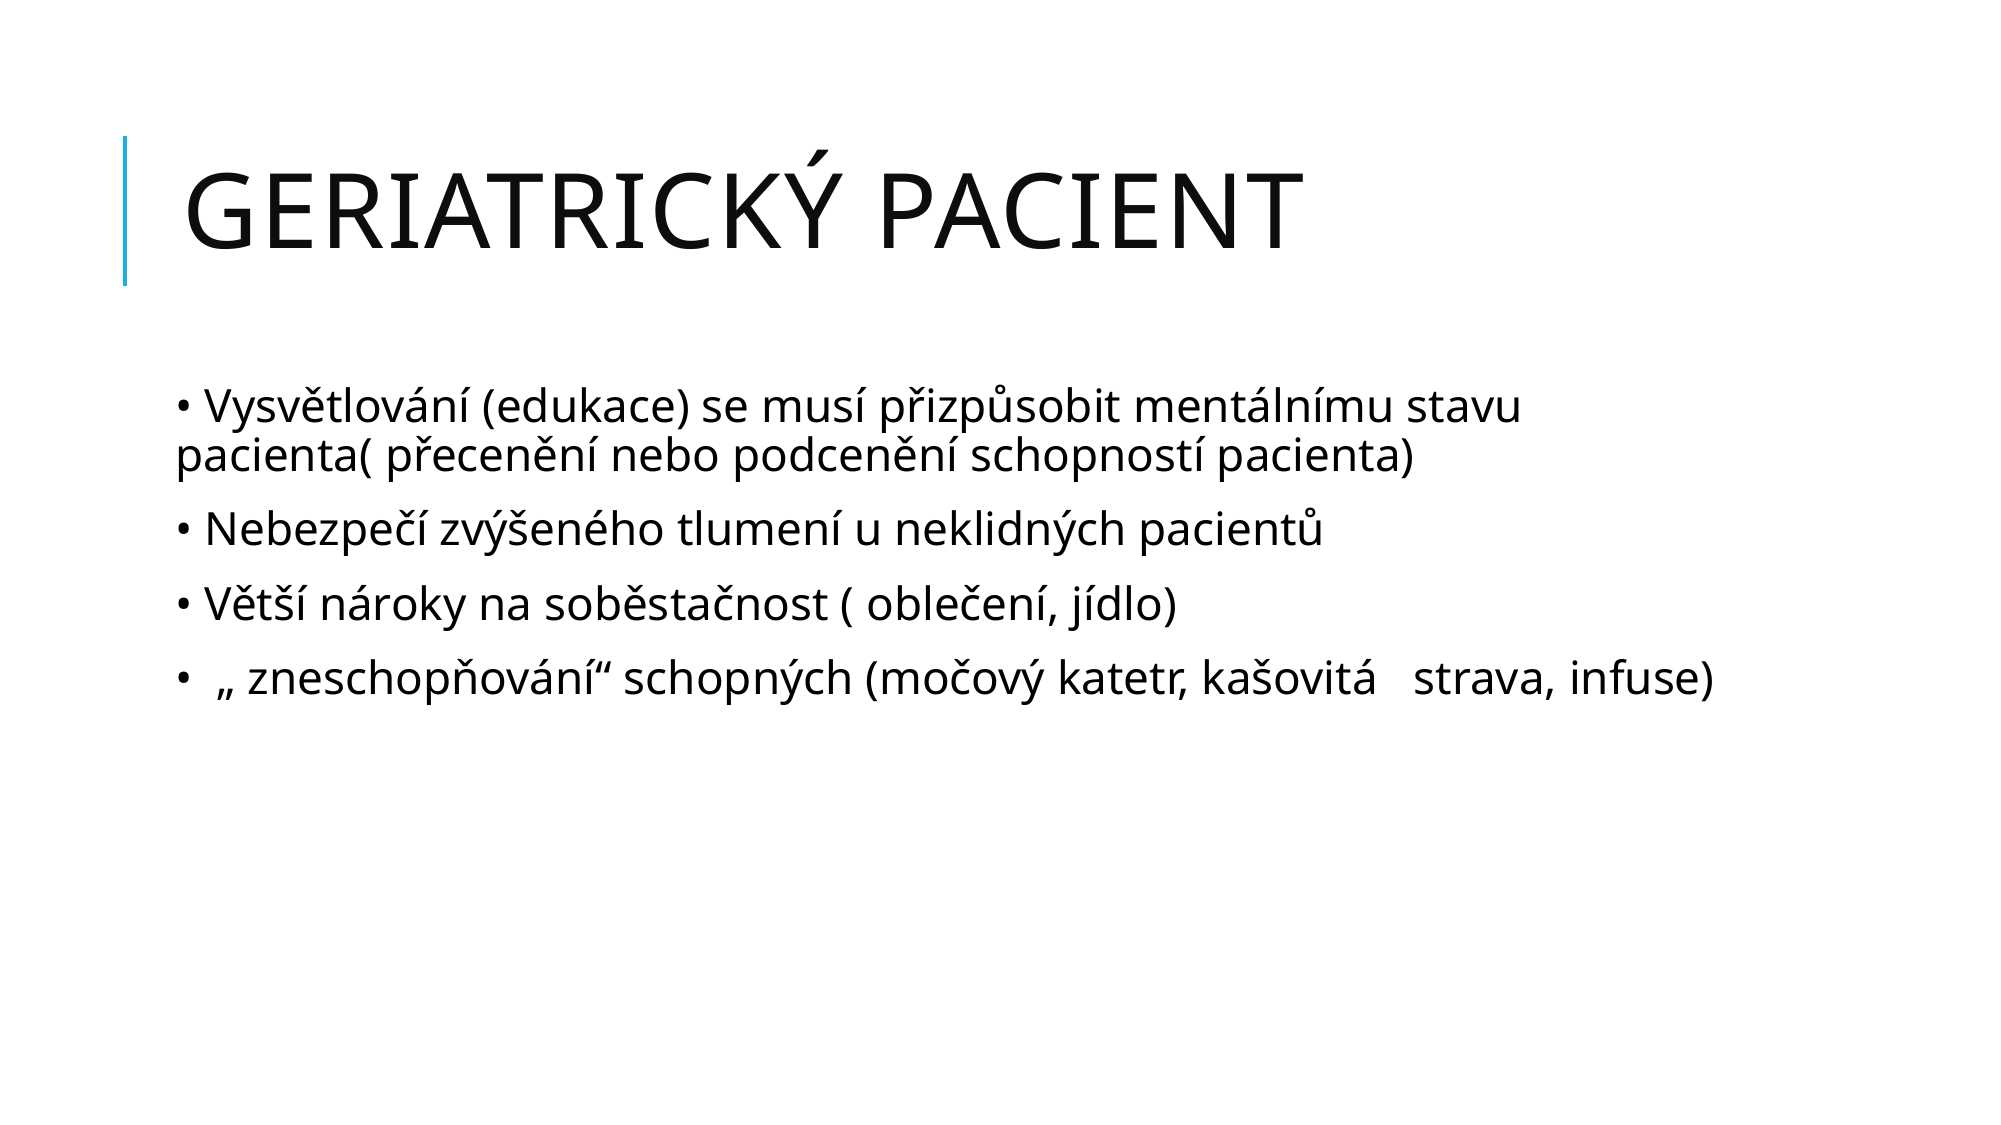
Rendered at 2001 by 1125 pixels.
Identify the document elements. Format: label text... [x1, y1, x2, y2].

list • Vysvětlování (edukace) se musí přizpůsobit mentálnímu stavu pacienta( přecenění nebo podcenění schopností pacienta) • Nebezpečí zvýšeného tlumení u neklidných pacientů • Větší nároky na soběstačnost ( oblečení, jídlo) • „ zneschopňování“ schopných (močový katetr, kašovitá strava, infuse) [168, 375, 1763, 1036]
title Geriatrický pacient [168, 96, 1763, 343]
